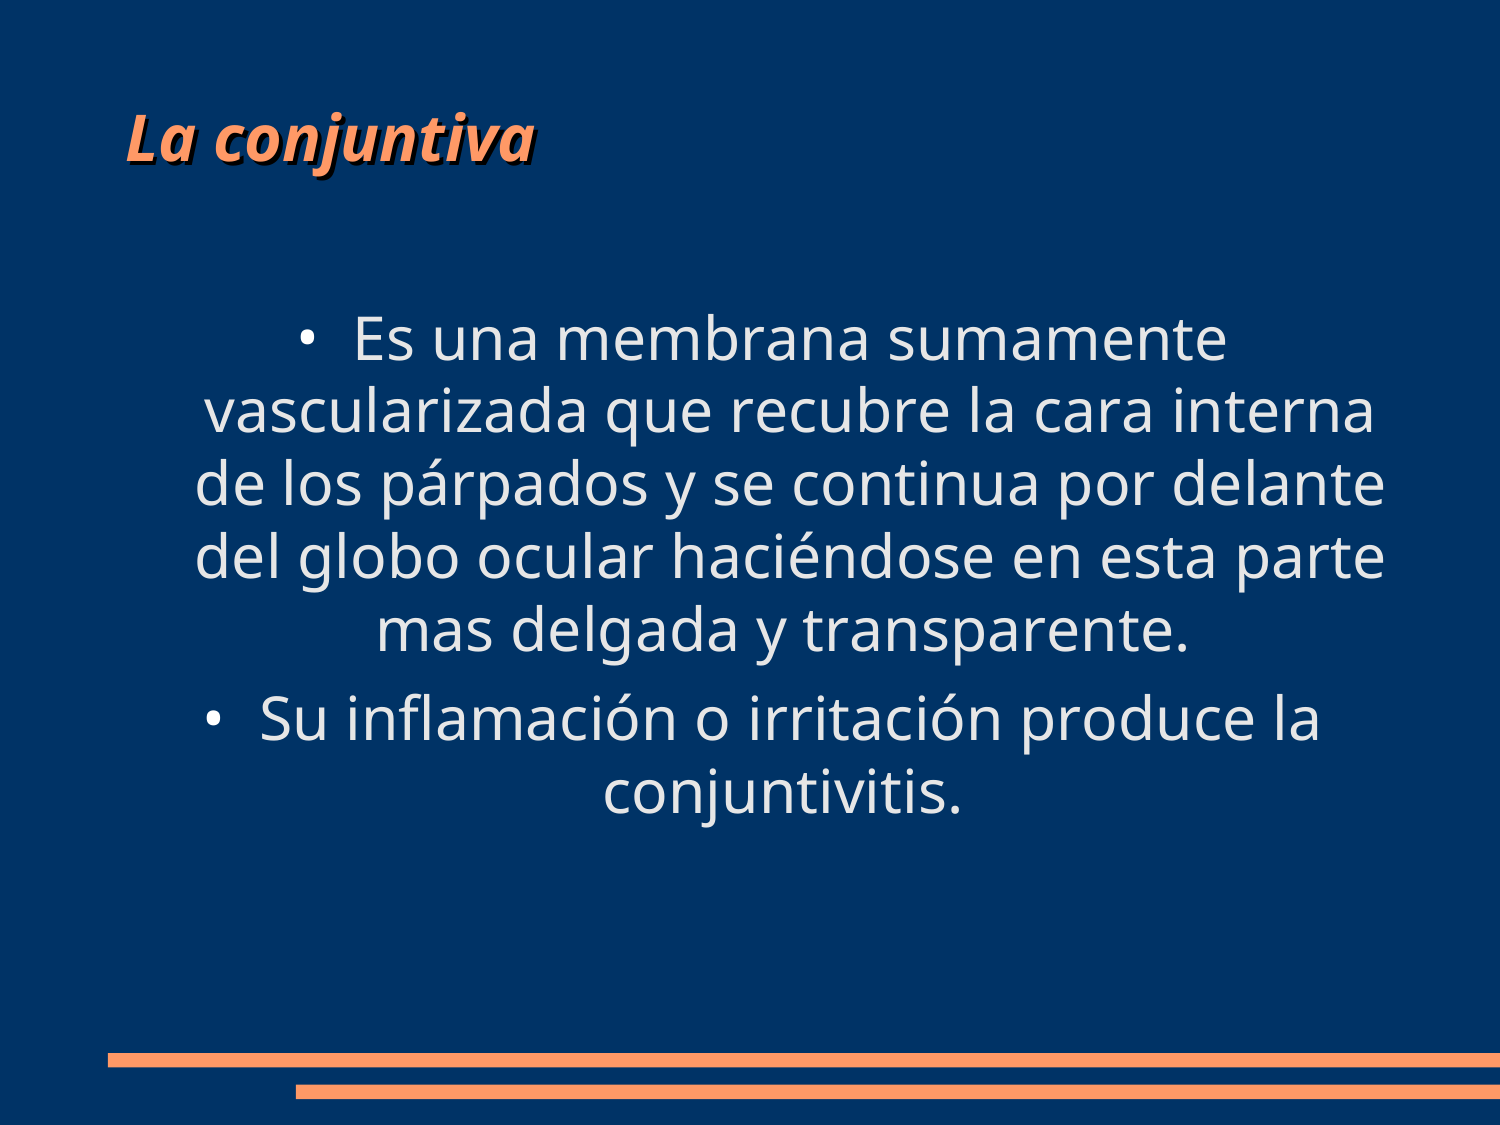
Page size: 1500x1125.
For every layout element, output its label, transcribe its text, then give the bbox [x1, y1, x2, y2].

list Es una membrana sumamente vascularizada que recubre la cara interna de los párpados y se continua por delante del globo ocular haciéndose en esta parte mas delgada y transparente. Su inflamación o irritación produce la conjuntivitis. [110, 292, 1416, 1027]
title La conjuntiva [110, 41, 1392, 230]
